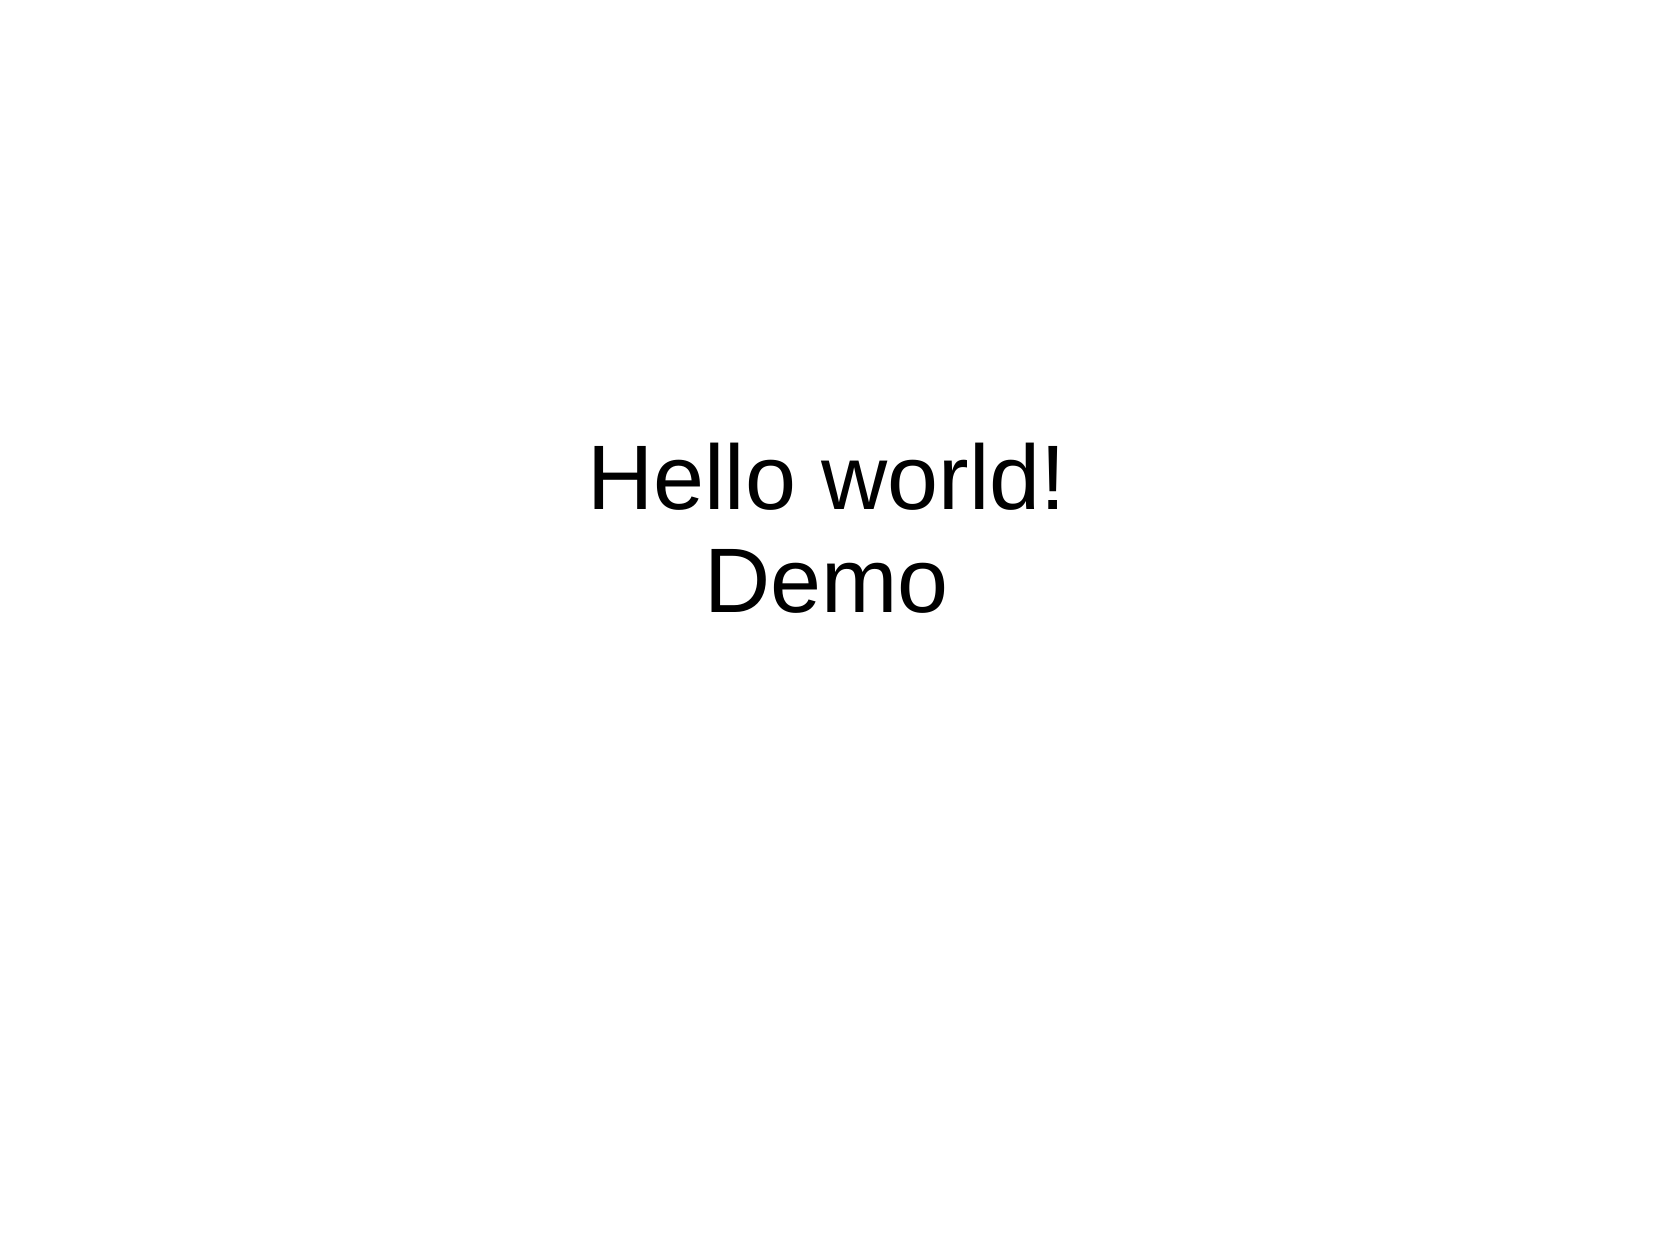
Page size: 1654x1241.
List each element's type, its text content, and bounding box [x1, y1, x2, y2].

subtitle Hello world! Demo [82, 49, 1571, 1010]
